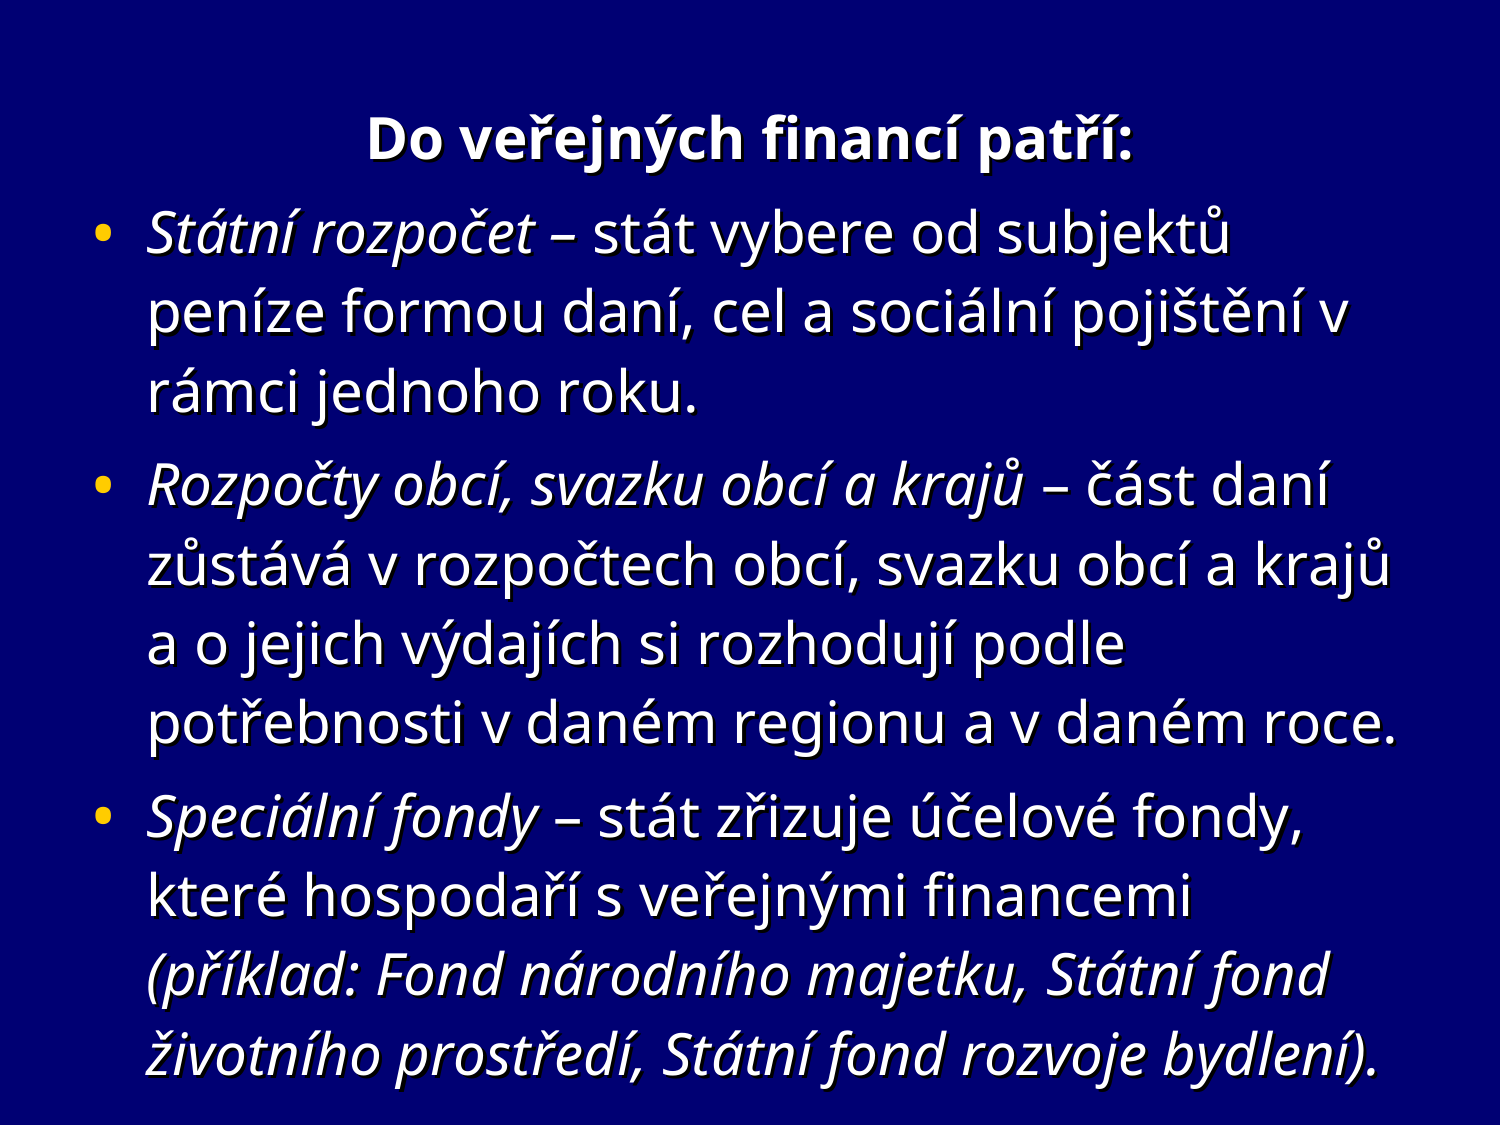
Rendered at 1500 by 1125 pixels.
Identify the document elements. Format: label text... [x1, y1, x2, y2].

list Do veřejných financí patří: Státní rozpočet – stát vybere od subjektů peníze formou daní, cel a sociální pojištění v rámci jednoho roku. Rozpočty obcí, svazku obcí a krajů – část daní zůstává v rozpočtech obcí, svazku obcí a krajů a o jejich výdajích si rozhodují podle potřebnosti v daném regionu a v daném roce. Speciální fondy – stát zřizuje účelové fondy, které hospodaří s veřejnými financemi (příklad: Fond národního majetku, Státní fond životního prostředí, Státní fond rozvoje bydlení). [75, 90, 1426, 1005]
